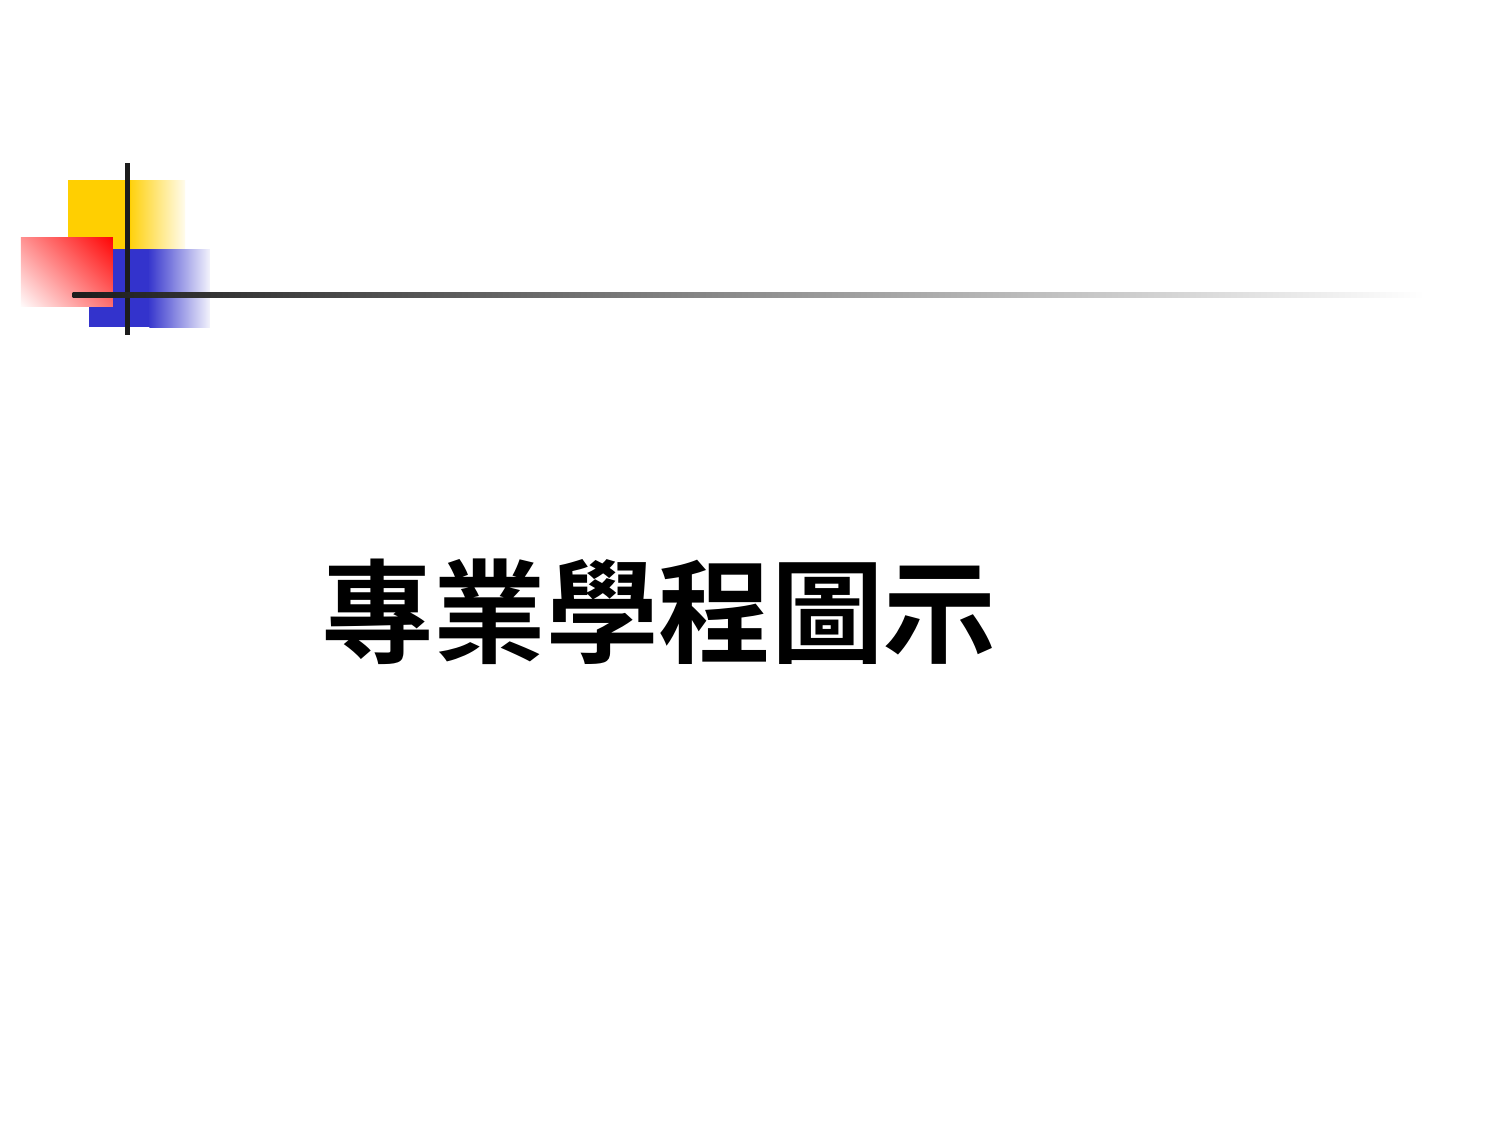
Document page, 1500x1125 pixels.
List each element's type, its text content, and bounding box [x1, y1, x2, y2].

list 專業學程圖示 [193, 331, 1469, 1007]
